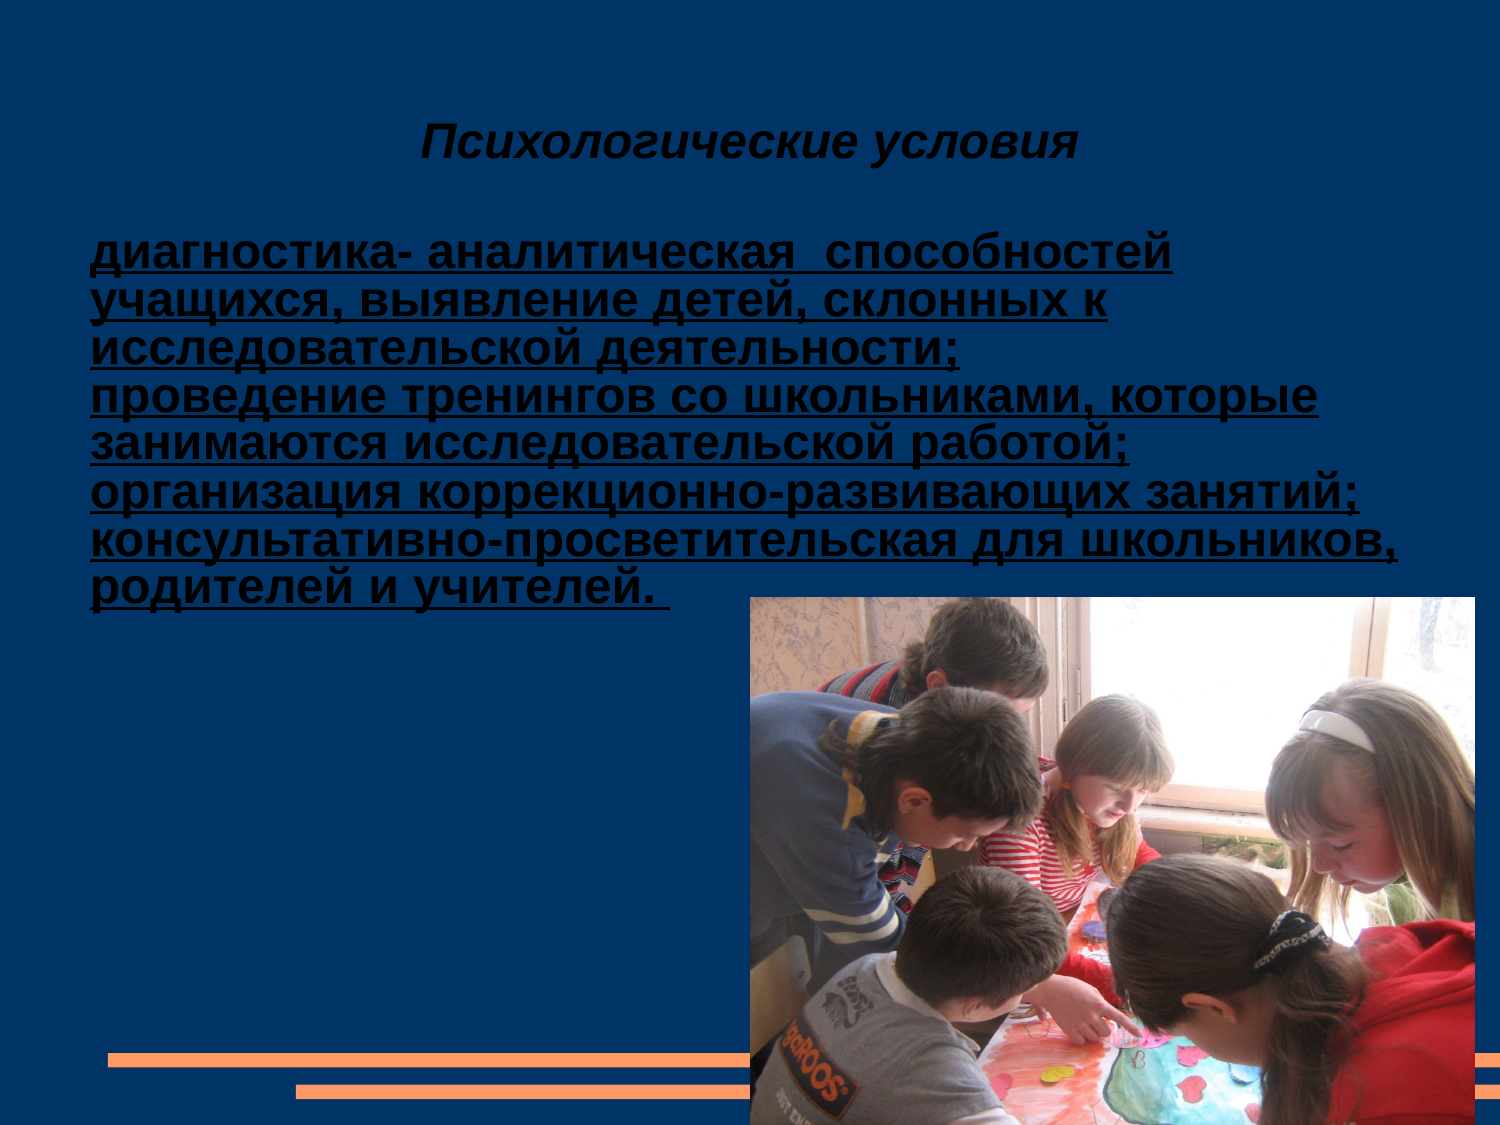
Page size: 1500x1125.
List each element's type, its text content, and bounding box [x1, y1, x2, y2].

text_box диагностика- аналитическая способностей учащихся, выявление детей, склонных к исследовательской деятельности; проведение тренингов со школьниками, которые занимаются исследовательской работой; организация коррекционно-развивающих занятий; консультативно-просветительская для школьников, родителей и учителей. [74, 222, 1430, 1005]
text_box Психологические условия [75, 45, 1425, 222]
picture [750, 597, 1475, 1125]
